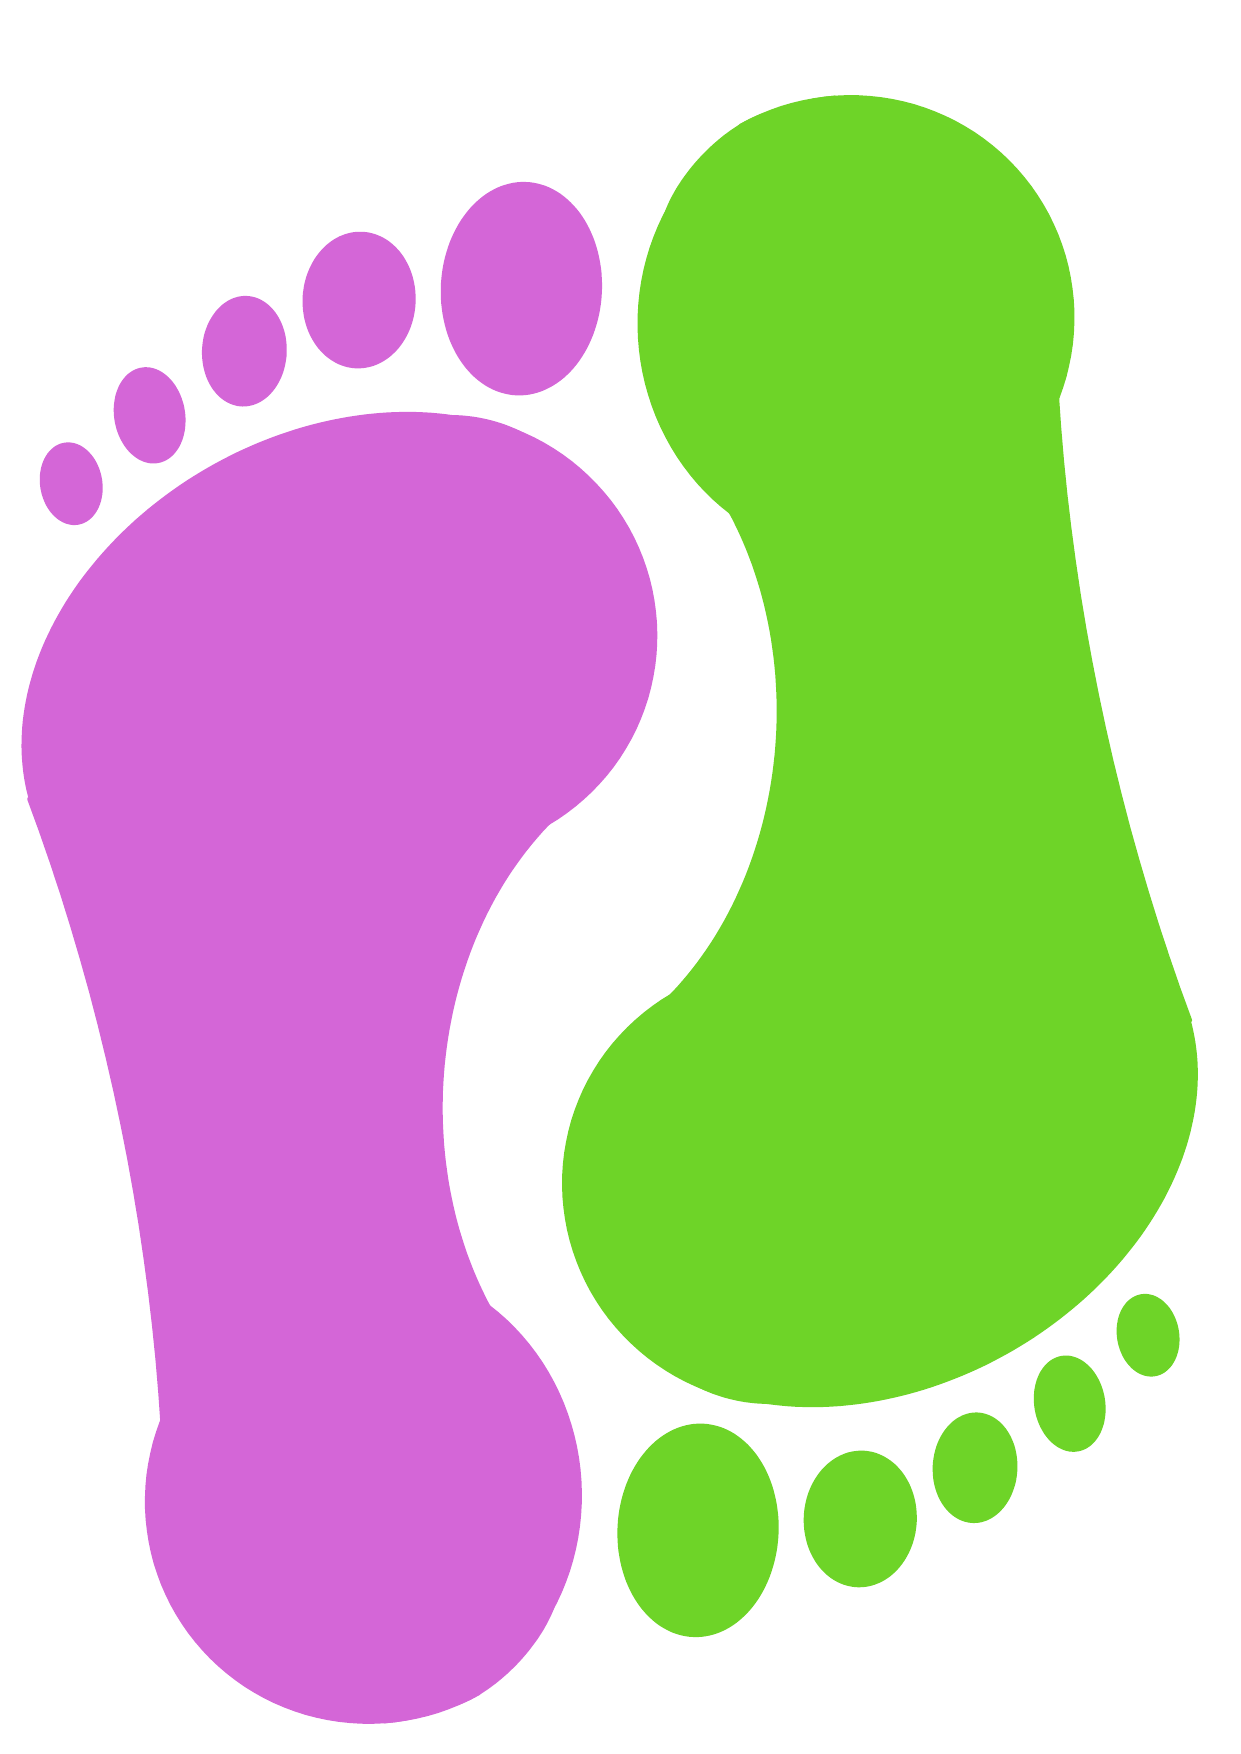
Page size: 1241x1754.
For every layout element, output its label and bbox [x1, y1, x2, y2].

text_box [304, 233, 414, 367]
text_box [442, 184, 600, 394]
text_box [934, 1414, 1016, 1521]
text_box [805, 1452, 915, 1586]
text_box [564, 97, 1196, 1406]
text_box [619, 1425, 777, 1636]
text_box [115, 369, 184, 462]
text_box [1118, 1295, 1178, 1375]
text_box [41, 444, 101, 523]
text_box [23, 413, 656, 1722]
text_box [1035, 1357, 1104, 1450]
text_box [204, 298, 285, 405]
